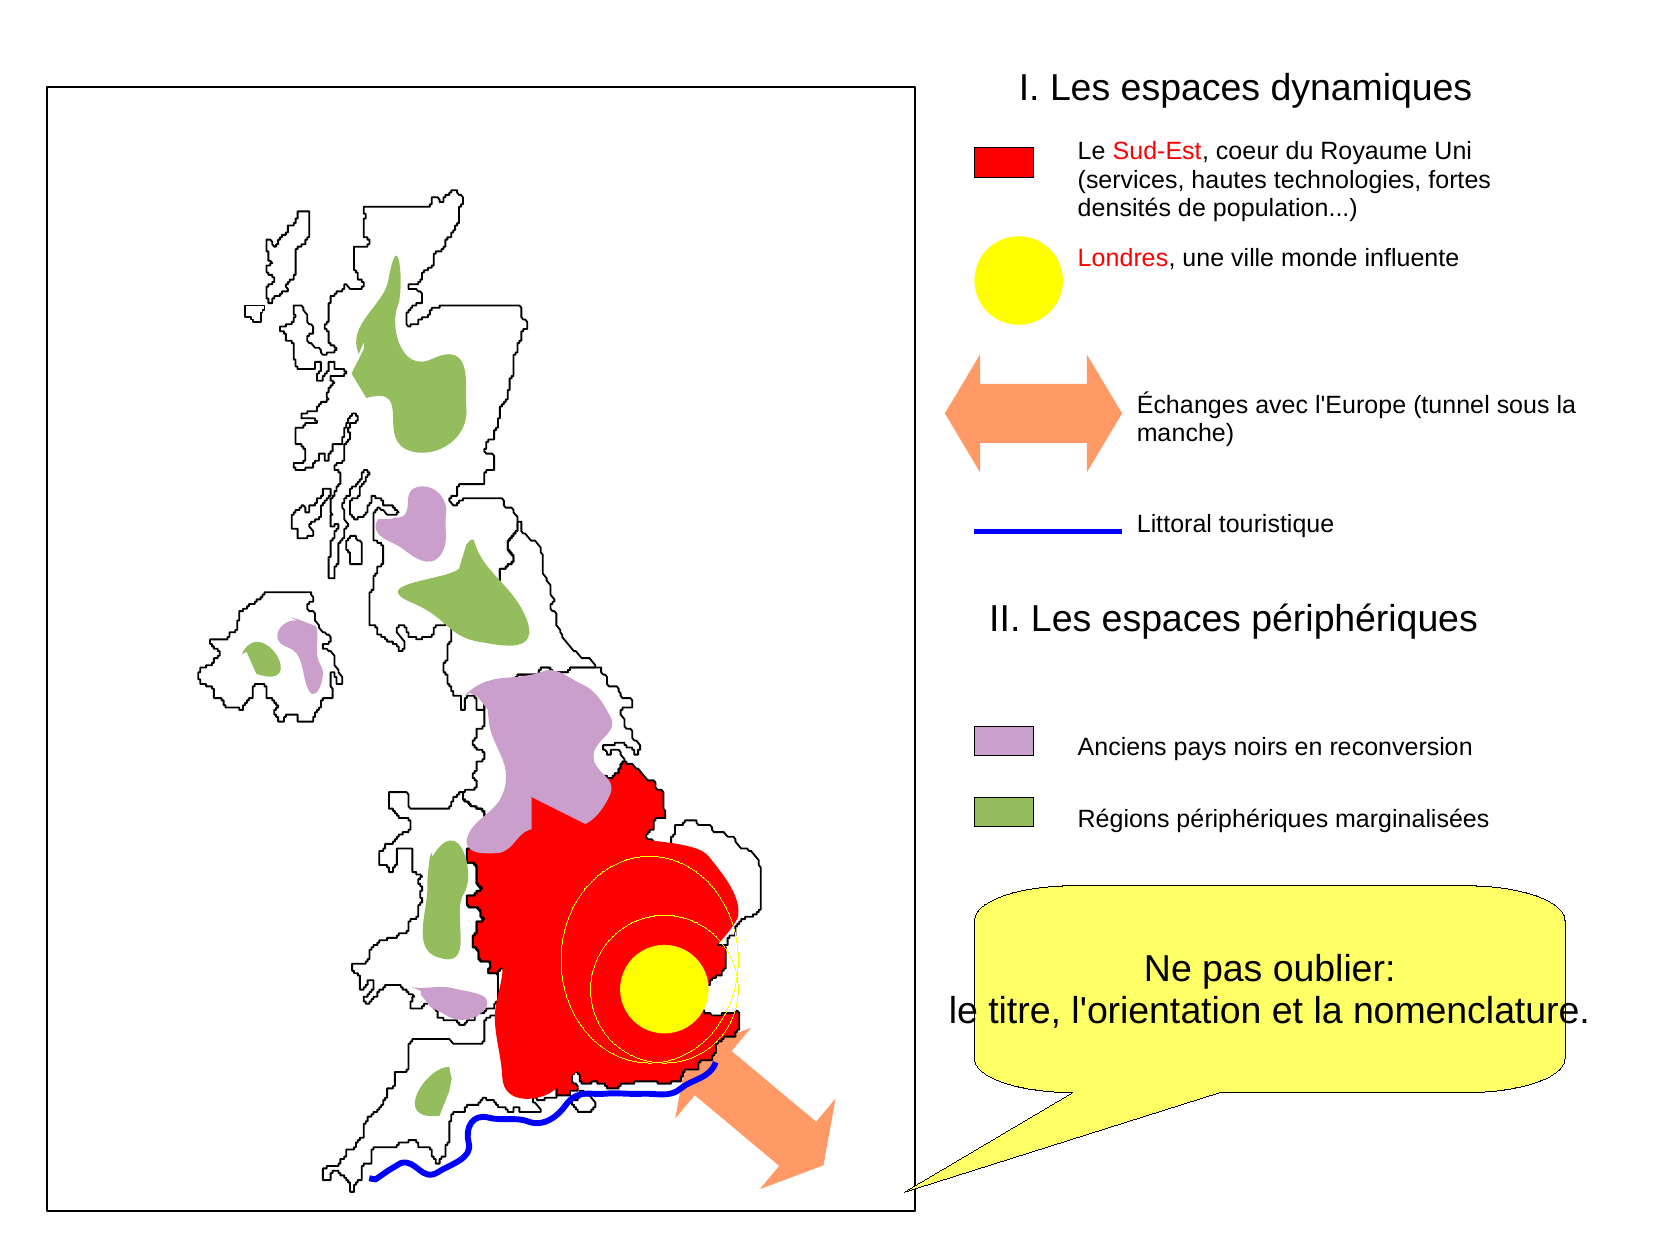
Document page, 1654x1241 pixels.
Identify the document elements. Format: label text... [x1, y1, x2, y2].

text_box Anciens pays noirs en reconversion [1062, 724, 1595, 768]
text_box [974, 147, 1034, 178]
text_box [974, 726, 1034, 756]
text_box II. Les espaces périphériques [974, 590, 1506, 648]
text_box [944, 354, 1122, 473]
text_box Littoral touristique [1122, 501, 1654, 545]
text_box [397, 539, 530, 646]
text_box [414, 1066, 452, 1117]
text_box [422, 670, 836, 1190]
text_box [277, 617, 323, 695]
text_box [375, 486, 447, 562]
text_box [241, 641, 281, 677]
text_box Londres, une ville monde influente [1062, 236, 1595, 280]
text_box Régions périphériques marginalisées [1062, 797, 1595, 841]
text_box [351, 255, 467, 453]
text_box [974, 236, 1063, 325]
text_box Échanges avec l'Europe (tunnel sous la manche) [1122, 383, 1654, 455]
text_box [412, 986, 488, 1020]
text_box Le Sud-Est, coeur du Royaume Uni (services, hautes technologies, fortes densités de population...) [1062, 129, 1595, 229]
text_box [974, 797, 1034, 827]
text_box I. Les espaces dynamiques [1003, 59, 1595, 116]
text_box Ne pas oublier: le titre, l'orientation et la nomenclature. [904, 885, 1566, 1193]
